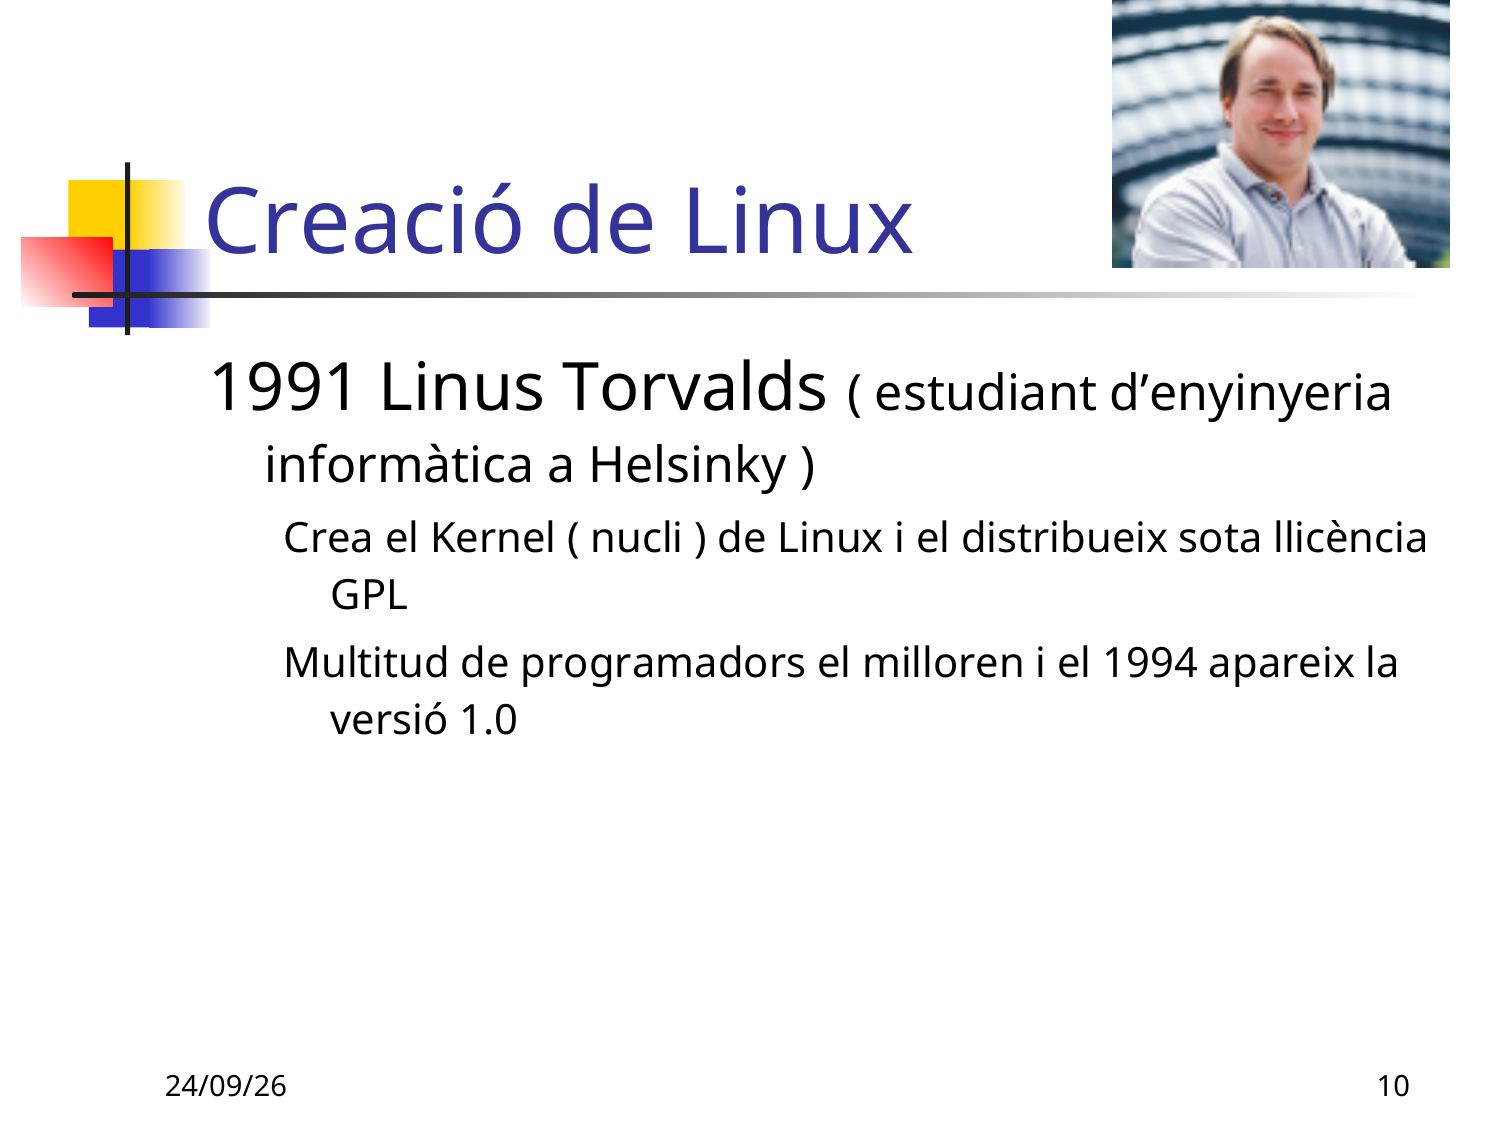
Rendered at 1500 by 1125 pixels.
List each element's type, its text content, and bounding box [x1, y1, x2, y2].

title Creació de Linux [188, 101, 1468, 289]
picture [1112, 0, 1450, 268]
list 1991 Linus Torvalds ( estudiant d’enyinyeria informàtica a Helsinky ) Crea el Kernel ( nucli ) de Linux i el distribueix sota llicència GPL Multitud de programadors el milloren i el 1994 apareix la versió 1.0 [193, 331, 1469, 1007]
